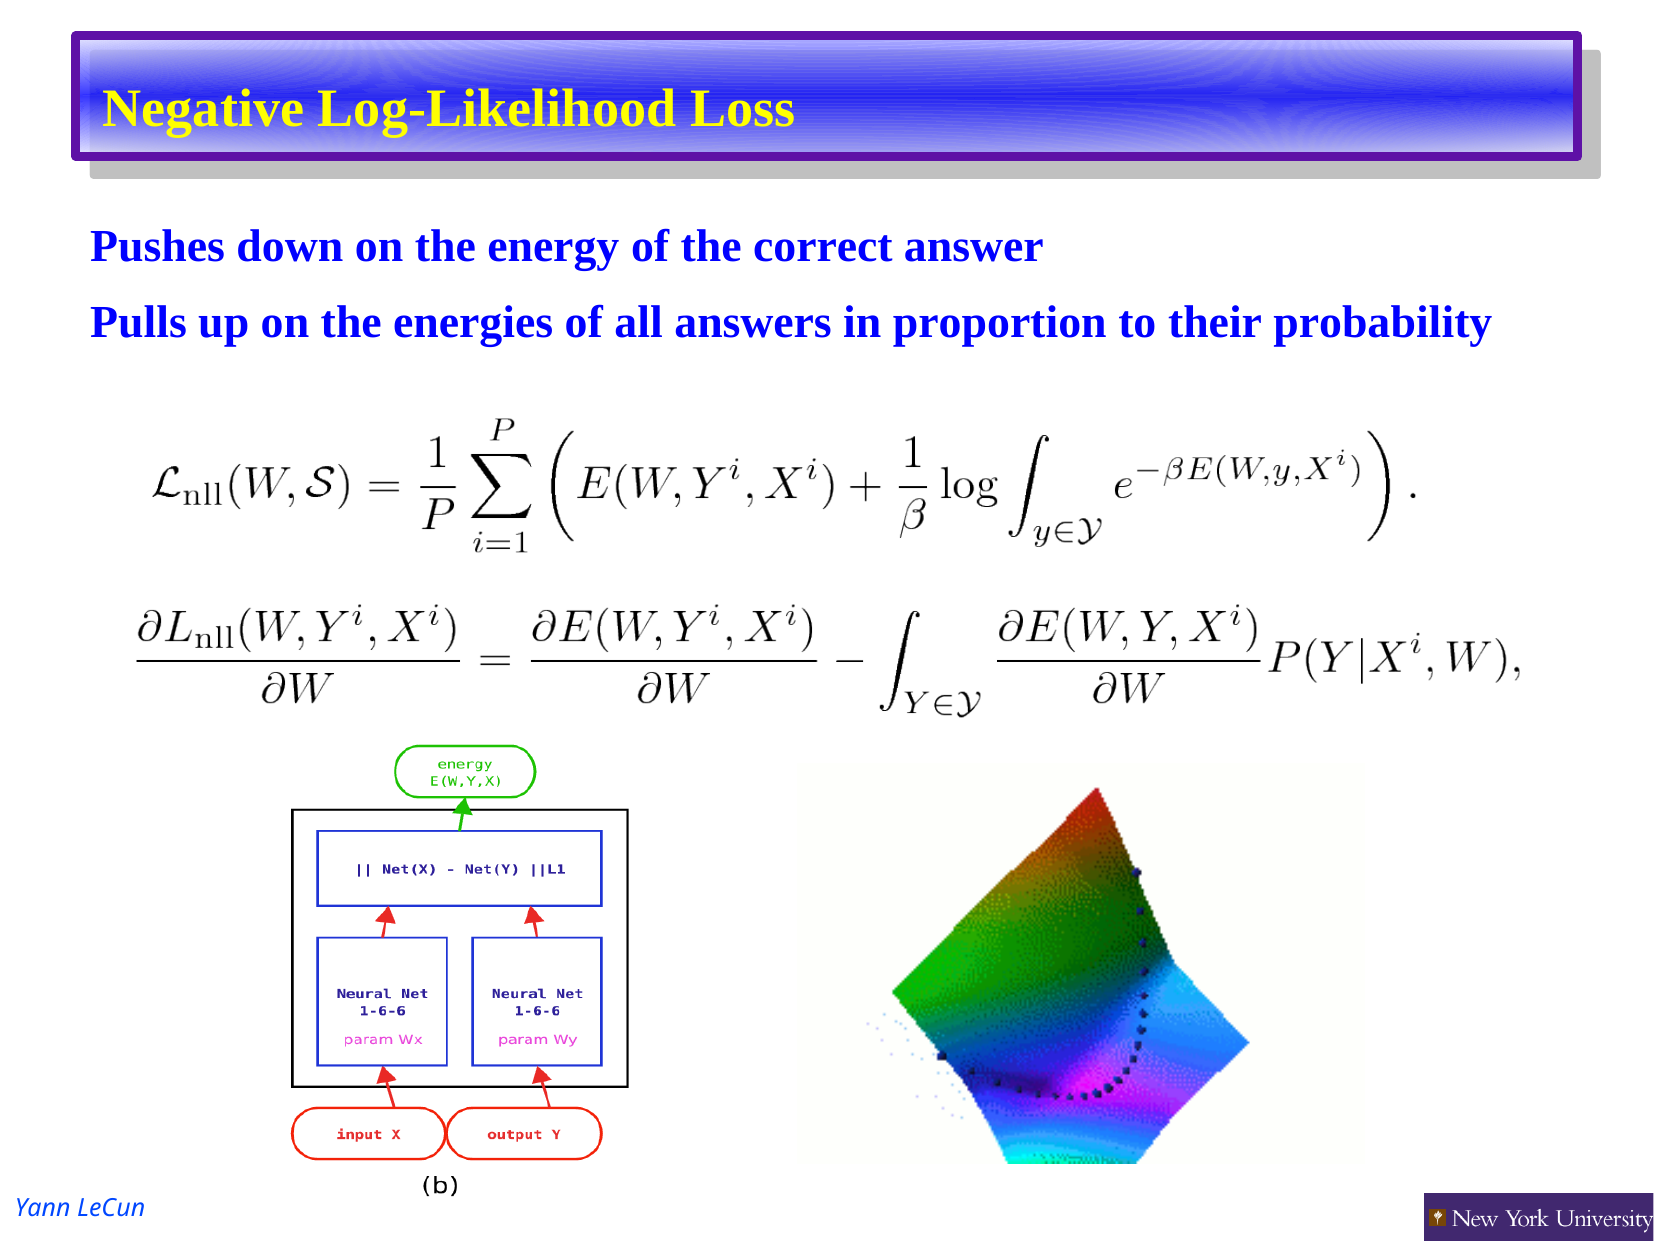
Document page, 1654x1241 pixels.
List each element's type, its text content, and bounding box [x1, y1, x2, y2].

list Pushes down on the energy of the correct answer Pulls up on the energies of all answers in proportion to their probability [90, 220, 1584, 394]
picture [1424, 1193, 1654, 1241]
picture [264, 744, 629, 1209]
picture [797, 763, 1365, 1164]
title Negative Log-Likelihood Loss [75, 35, 1578, 157]
picture [132, 600, 1524, 722]
picture [148, 414, 1420, 557]
